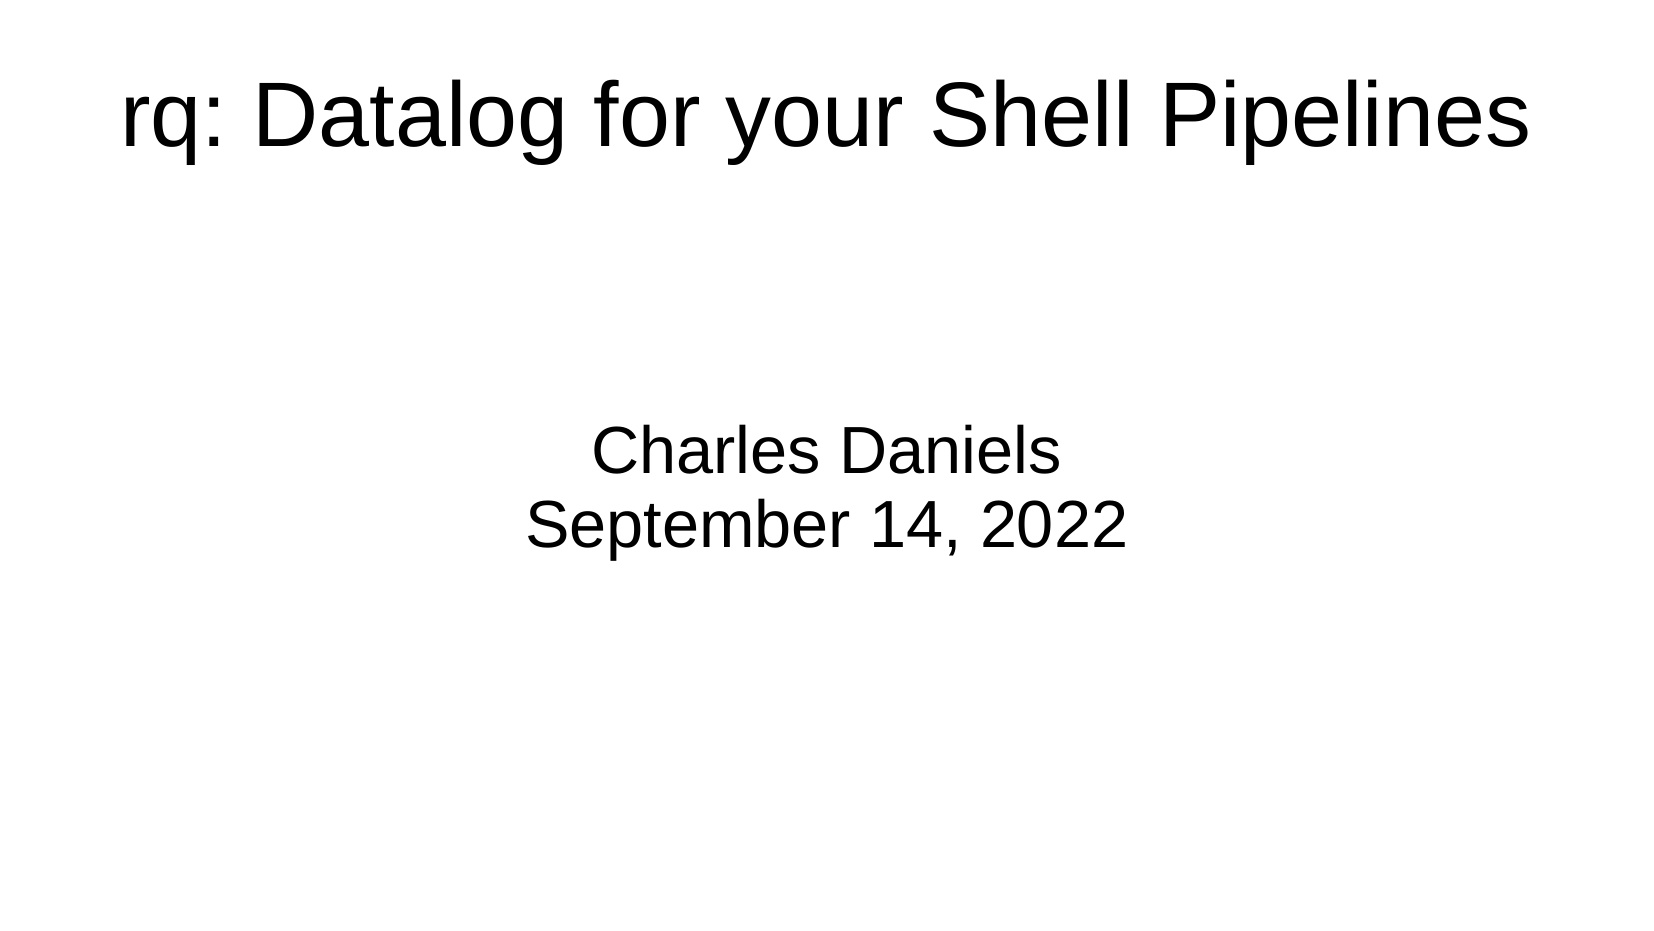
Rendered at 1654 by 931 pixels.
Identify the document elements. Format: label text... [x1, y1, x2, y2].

subtitle Charles Daniels September 14, 2022 [82, 217, 1571, 758]
title rq: Datalog for your Shell Pipelines [82, 37, 1571, 193]
